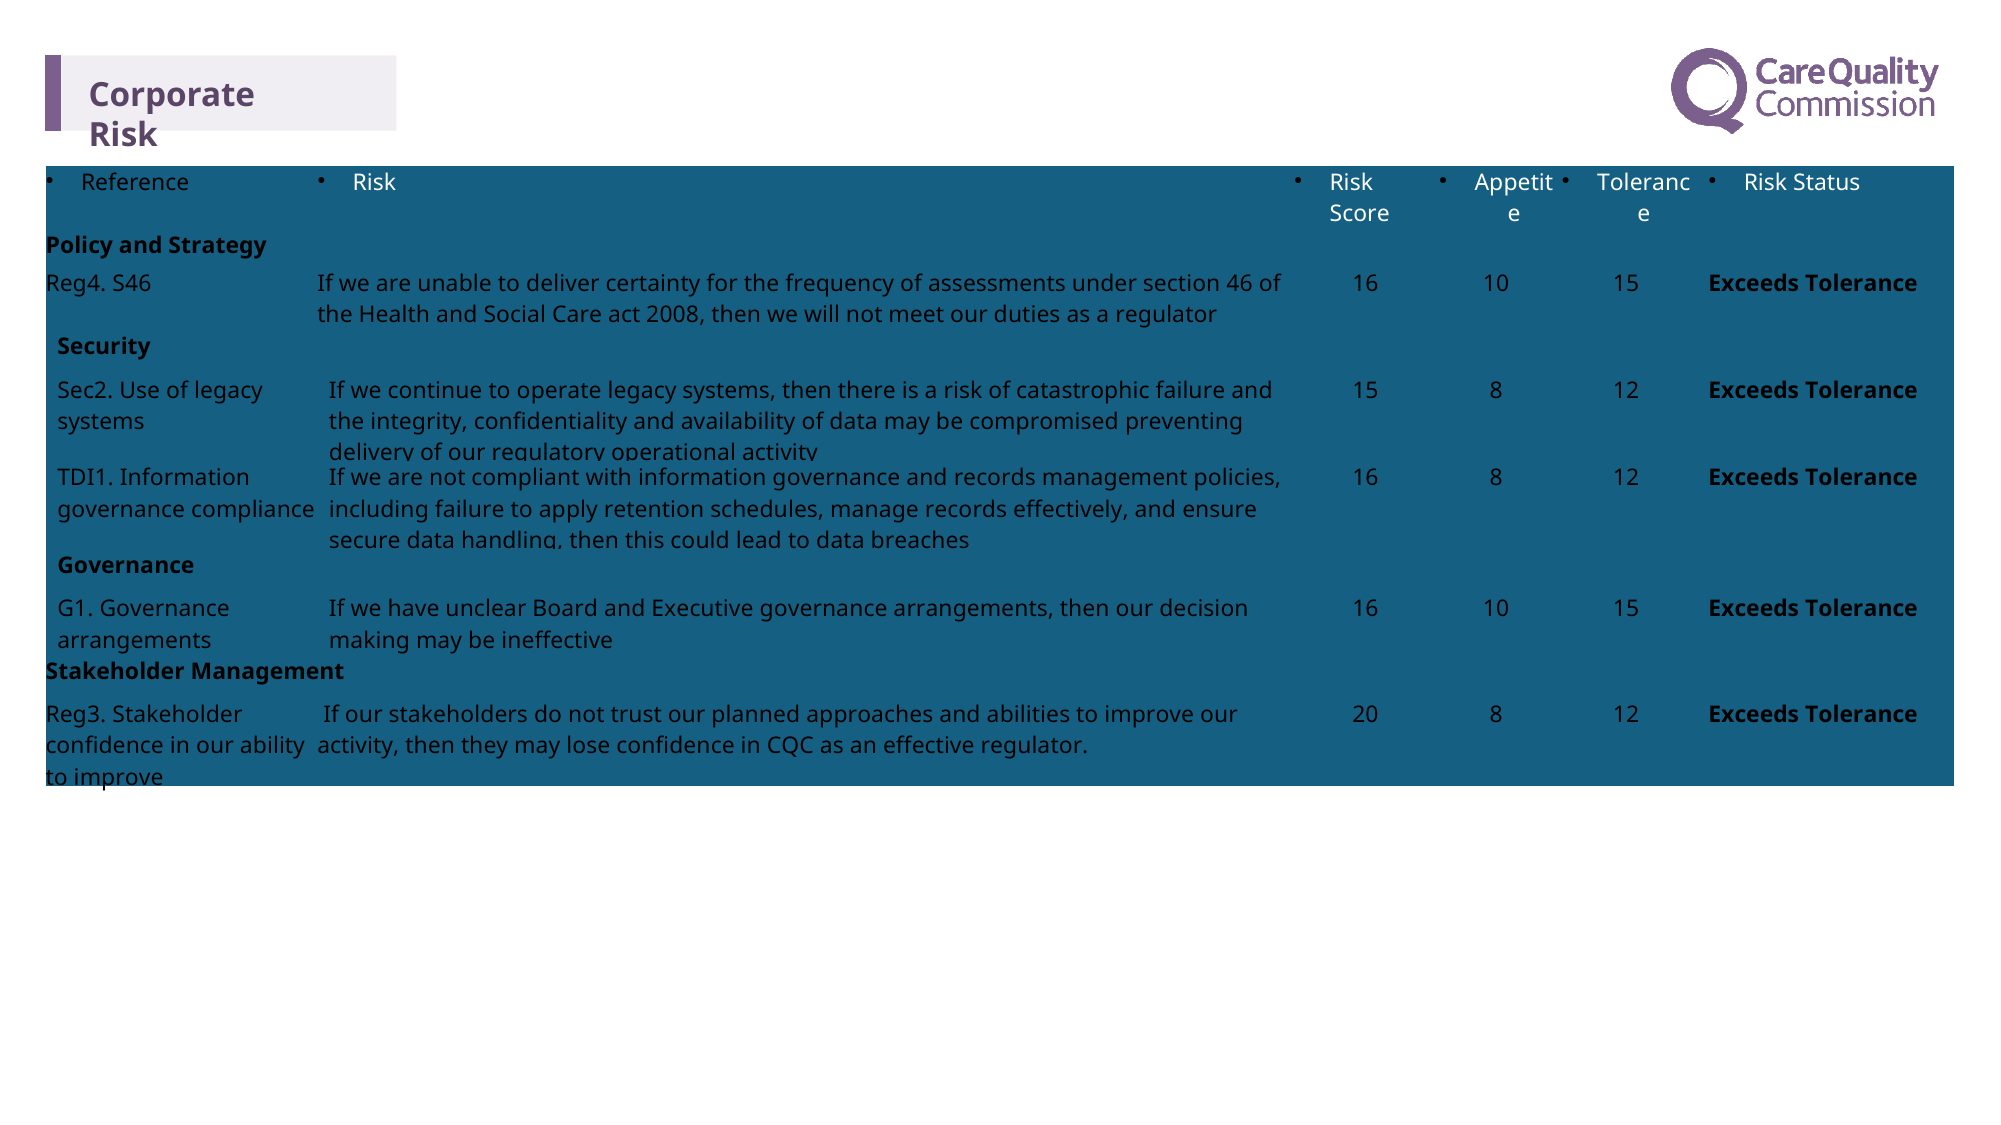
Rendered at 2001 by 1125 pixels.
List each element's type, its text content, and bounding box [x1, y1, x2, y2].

table_cell 10 [1437, 267, 1556, 330]
table_cell 10 [1437, 592, 1556, 655]
table_cell 15 [1294, 374, 1437, 461]
table_cell Governance [46, 549, 1954, 592]
table_cell TDI1. Information governance compliance [46, 461, 317, 549]
table_cell If we are unable to deliver certainty for the frequency of assessments under section 46 of the Health and Social Care act 2008, then we will not meet our duties as a regulator [317, 267, 1294, 330]
table_header Risk [317, 166, 1294, 229]
table_cell 12 [1556, 461, 1697, 549]
table_cell 15 [1556, 592, 1697, 655]
table_cell Reg4. S46 [46, 267, 317, 330]
table_cell 8 [1437, 698, 1556, 786]
table_cell Exceeds Tolerance [1697, 374, 1954, 461]
table_cell Exceeds Tolerance [1697, 592, 1954, 655]
table_header Risk Score [1294, 166, 1437, 229]
table_header Risk Status [1697, 166, 1954, 229]
table_cell If our stakeholders do not trust our planned approaches and abilities to improve our activity, then they may lose confidence in CQC as an effective regulator. [317, 698, 1294, 786]
table_cell If we have unclear Board and Executive governance arrangements, then our decision making may be ineffective [317, 592, 1294, 655]
title Corporate Risk [73, 65, 340, 122]
table_cell If we are not compliant with information governance and records management policies, including failure to apply retention schedules, manage records effectively, and ensure secure data handling, then this could lead to data breaches [317, 461, 1294, 549]
table_cell G1. Governance arrangements [46, 592, 317, 655]
table_cell 8 [1437, 374, 1556, 461]
table_cell 8 [1437, 461, 1556, 549]
table_cell 16 [1294, 461, 1437, 549]
table_header Appetite [1437, 166, 1556, 229]
text_box [101, 122, 140, 131]
table_cell Policy and Strategy [46, 229, 1954, 267]
table_cell 16 [1294, 592, 1437, 655]
table_cell Exceeds Tolerance [1697, 698, 1954, 786]
table_cell If we continue to operate legacy systems, then there is a risk of catastrophic failure and the integrity, confidentiality and availability of data may be compromised preventing delivery of our regulatory operational activity [317, 374, 1294, 461]
table_cell Security [46, 330, 1954, 374]
table_cell Exceeds Tolerance [1697, 267, 1954, 330]
text_box [45, 55, 396, 131]
table_cell 16 [1294, 267, 1437, 330]
table_cell Exceeds Tolerance [1697, 461, 1954, 549]
table_header Reference [46, 166, 317, 229]
table_cell Reg3. Stakeholder confidence in our ability to improve [46, 698, 317, 786]
table_cell 20 [1294, 698, 1437, 786]
table_cell 12 [1556, 374, 1697, 461]
table_cell 15 [1556, 267, 1697, 330]
table_header Tolerance [1556, 166, 1697, 229]
table_cell Sec2. Use of legacy systems [46, 374, 317, 461]
picture [1671, 48, 1939, 134]
table_cell Stakeholder Management [46, 655, 1954, 698]
table_cell 12 [1556, 698, 1697, 786]
